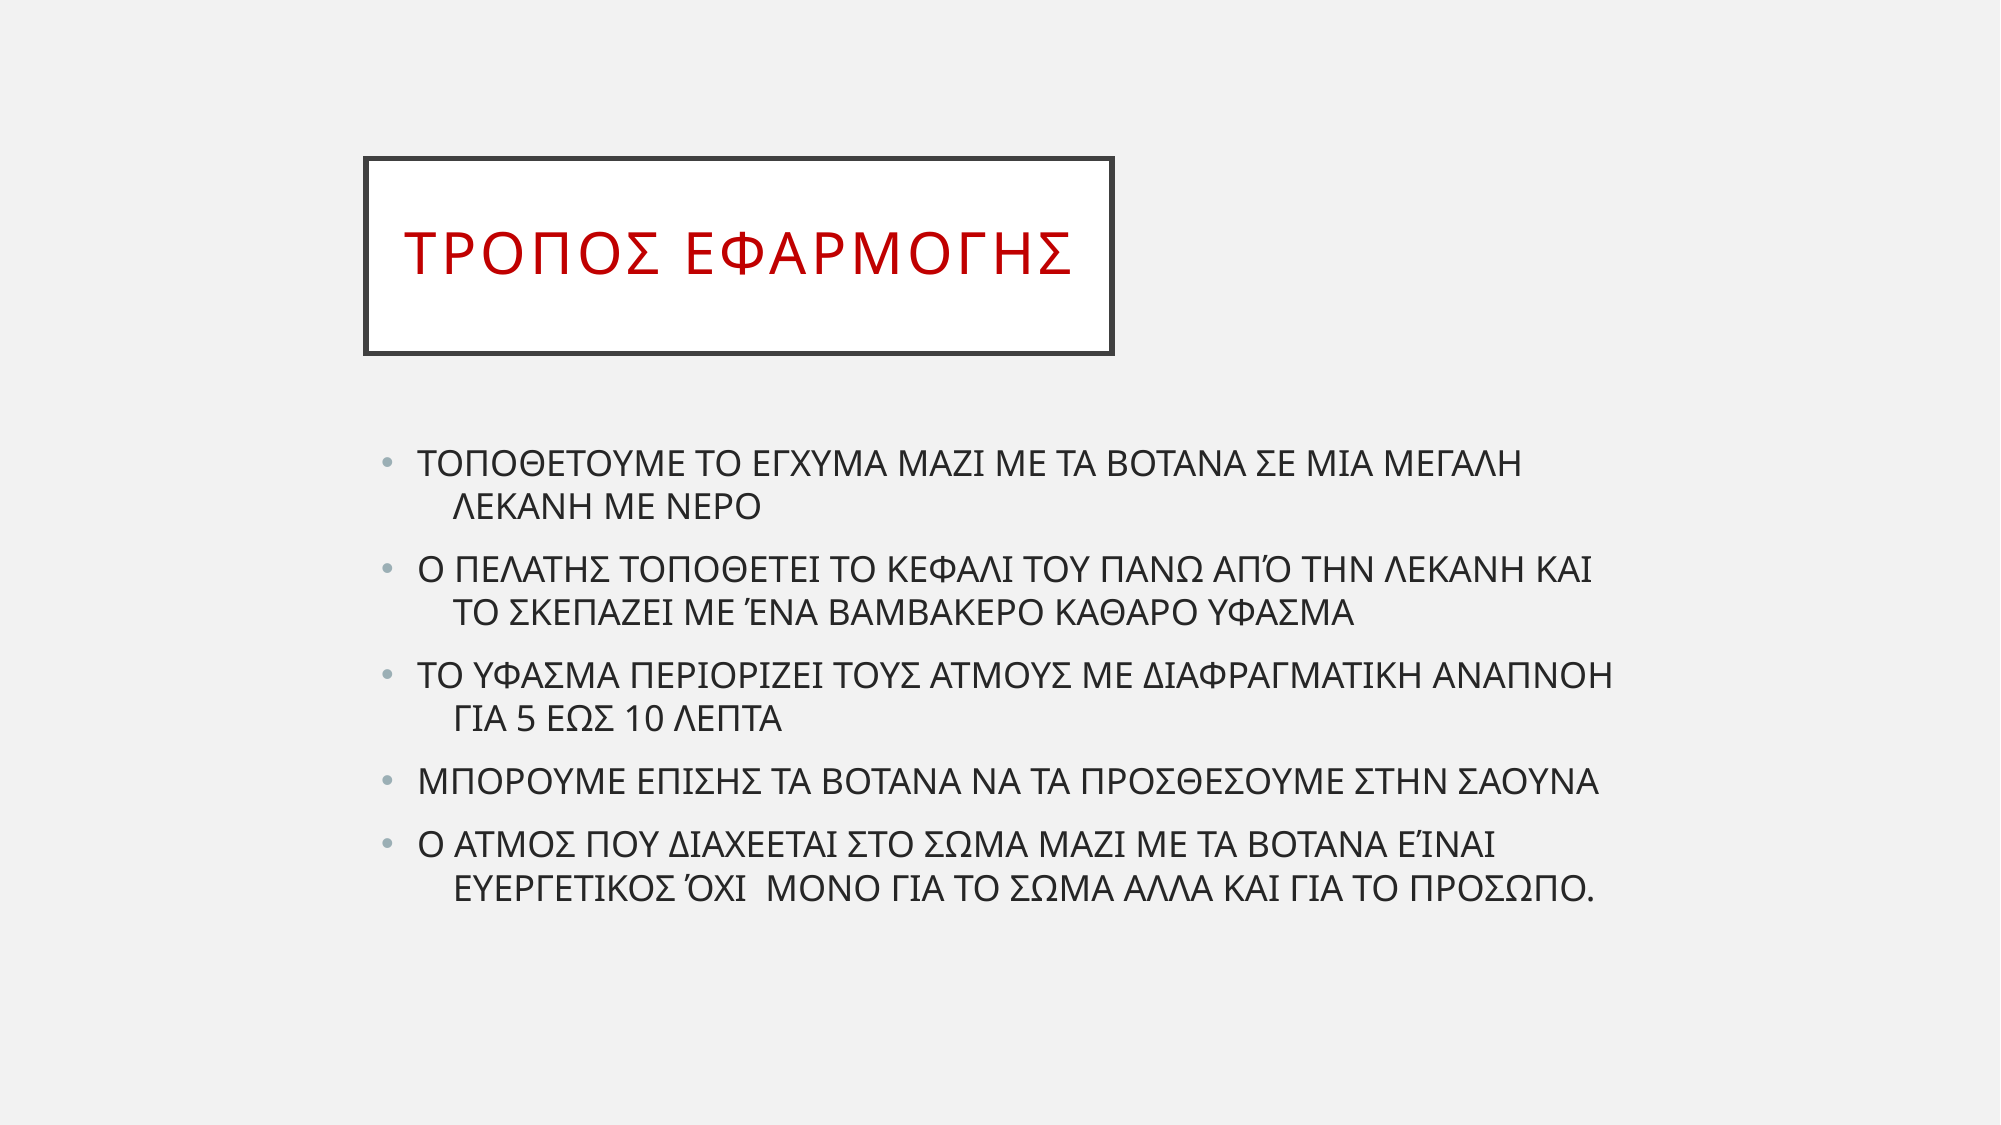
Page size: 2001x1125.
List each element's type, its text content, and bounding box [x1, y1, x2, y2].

title ΤΡΟΠΟΣ ΕΦΑΡΜΟΓΗΣ [366, 158, 1112, 354]
list ΤΟΠΟΘΕΤΟΥΜΕ ΤΟ ΕΓΧΥΜΑ ΜΑΖΙ ΜΕ ΤΑ ΒΟΤΑΝΑ ΣΕ ΜΙΑ ΜΕΓΑΛΗ ΛΕΚΑΝΗ ΜΕ ΝΕΡΟ Ο ΠΕΛΑΤΗΣ ΤΟΠΟΘΕΤΕΙ ΤΟ ΚΕΦΑΛΙ ΤΟΥ ΠΑΝΩ ΑΠΌ ΤΗΝ ΛΕΚΑΝΗ ΚΑΙ ΤΟ ΣΚΕΠΑΖΕΙ ΜΕ ΈΝΑ ΒΑΜΒΑΚΕΡΟ ΚΑΘΑΡΟ ΥΦΑΣΜΑ ΤΟ ΥΦΑΣΜΑ ΠΕΡΙΟΡΙΖΕΙ ΤΟΥΣ ΑΤΜΟΥΣ ΜΕ ΔΙΑΦΡΑΓΜΑΤΙΚΗ ΑΝΑΠΝΟΗ ΓΙΑ 5 ΕΩΣ 10 ΛΕΠΤΑ ΜΠΟΡΟΥΜΕ ΕΠΙΣΗΣ ΤΑ ΒΟΤΑΝΑ ΝΑ ΤΑ ΠΡΟΣΘΕΣΟΥΜΕ ΣΤΗΝ ΣΑΟΥΝΑ Ο ΑΤΜΟΣ ΠΟΥ ΔΙΑΧΕΕΤΑΙ ΣΤΟ ΣΩΜΑ ΜΑΖΙ ΜΕ ΤΑ ΒΟΤΑΝΑ ΕΊΝΑΙ ΕΥΕΡΓΕΤΙΚΟΣ ΌΧΙ ΜΟΝΟ ΓΙΑ ΤΟ ΣΩΜΑ ΑΛΛΑ ΚΑΙ ΓΙΑ ΤΟ ΠΡΟΣΩΠΟ. [366, 432, 1634, 942]
